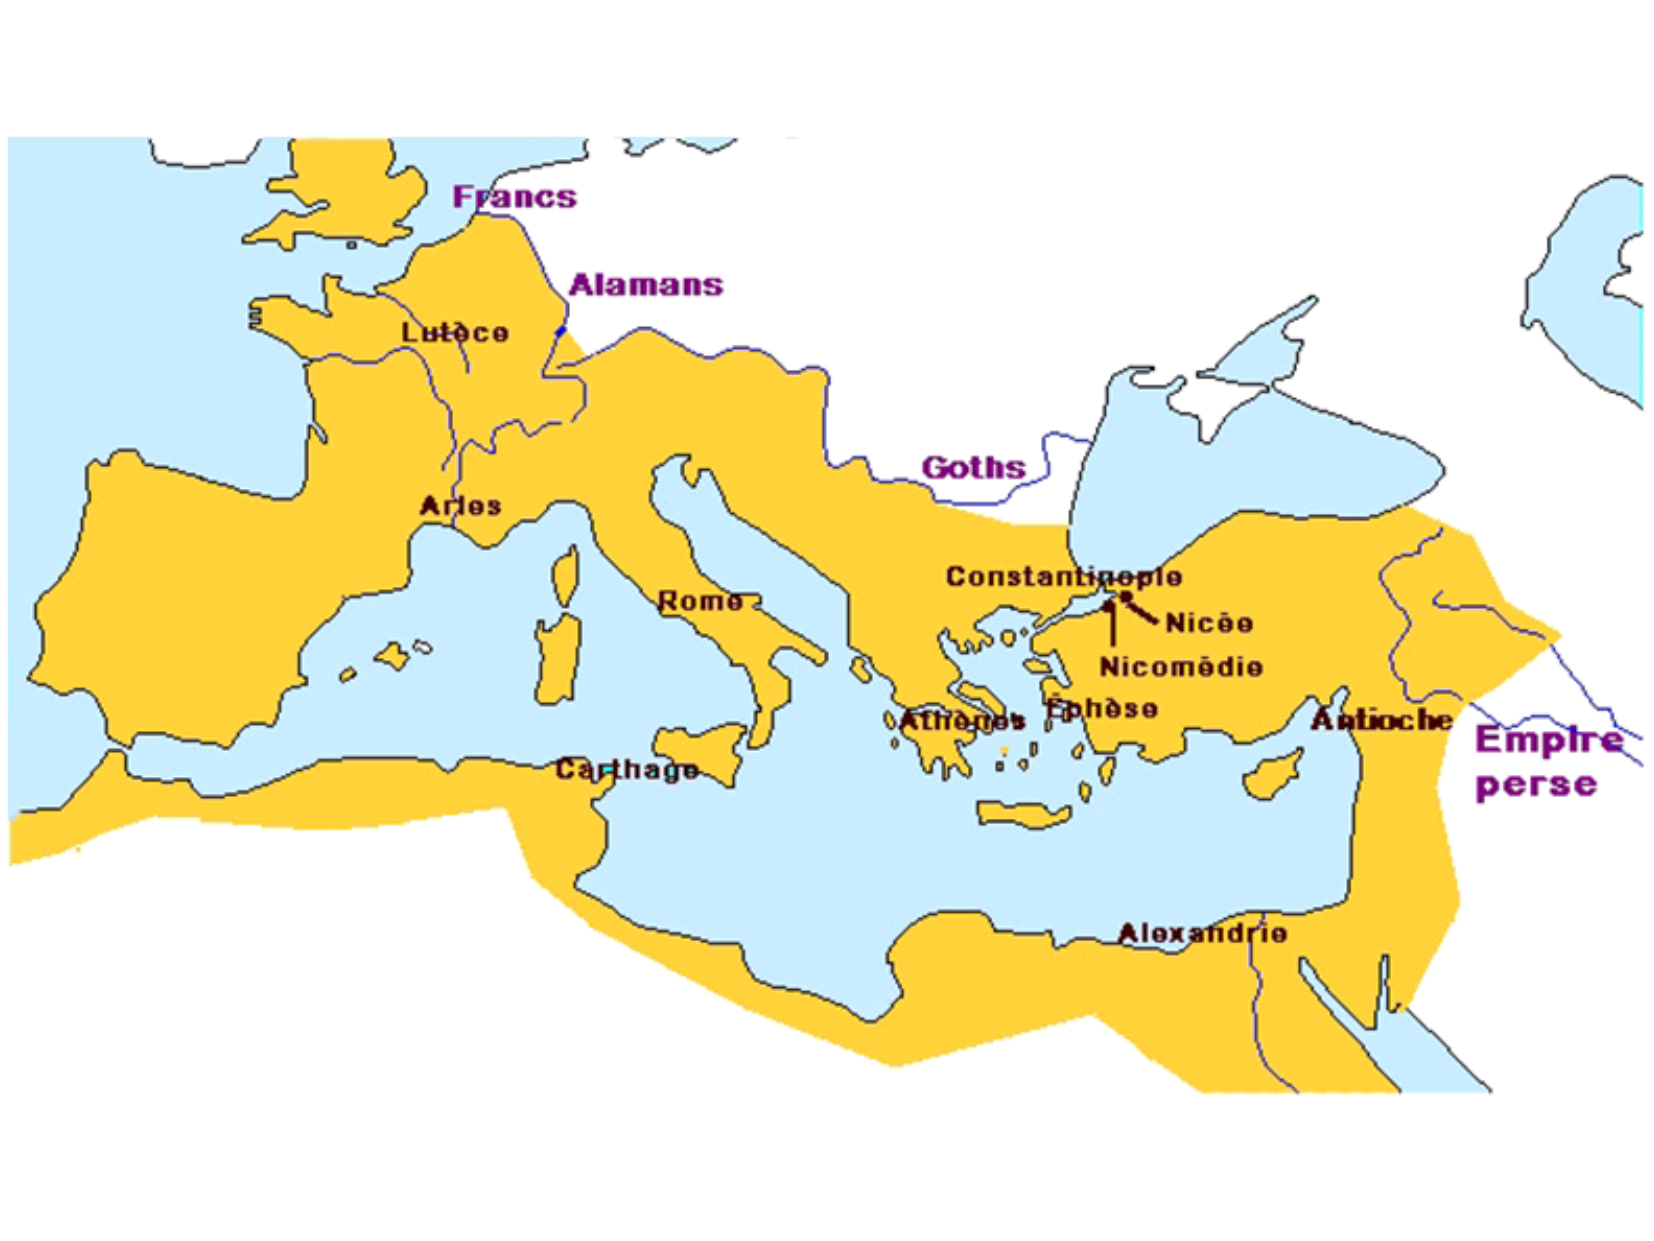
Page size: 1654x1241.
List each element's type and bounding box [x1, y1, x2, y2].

picture [6, 135, 1648, 1106]
